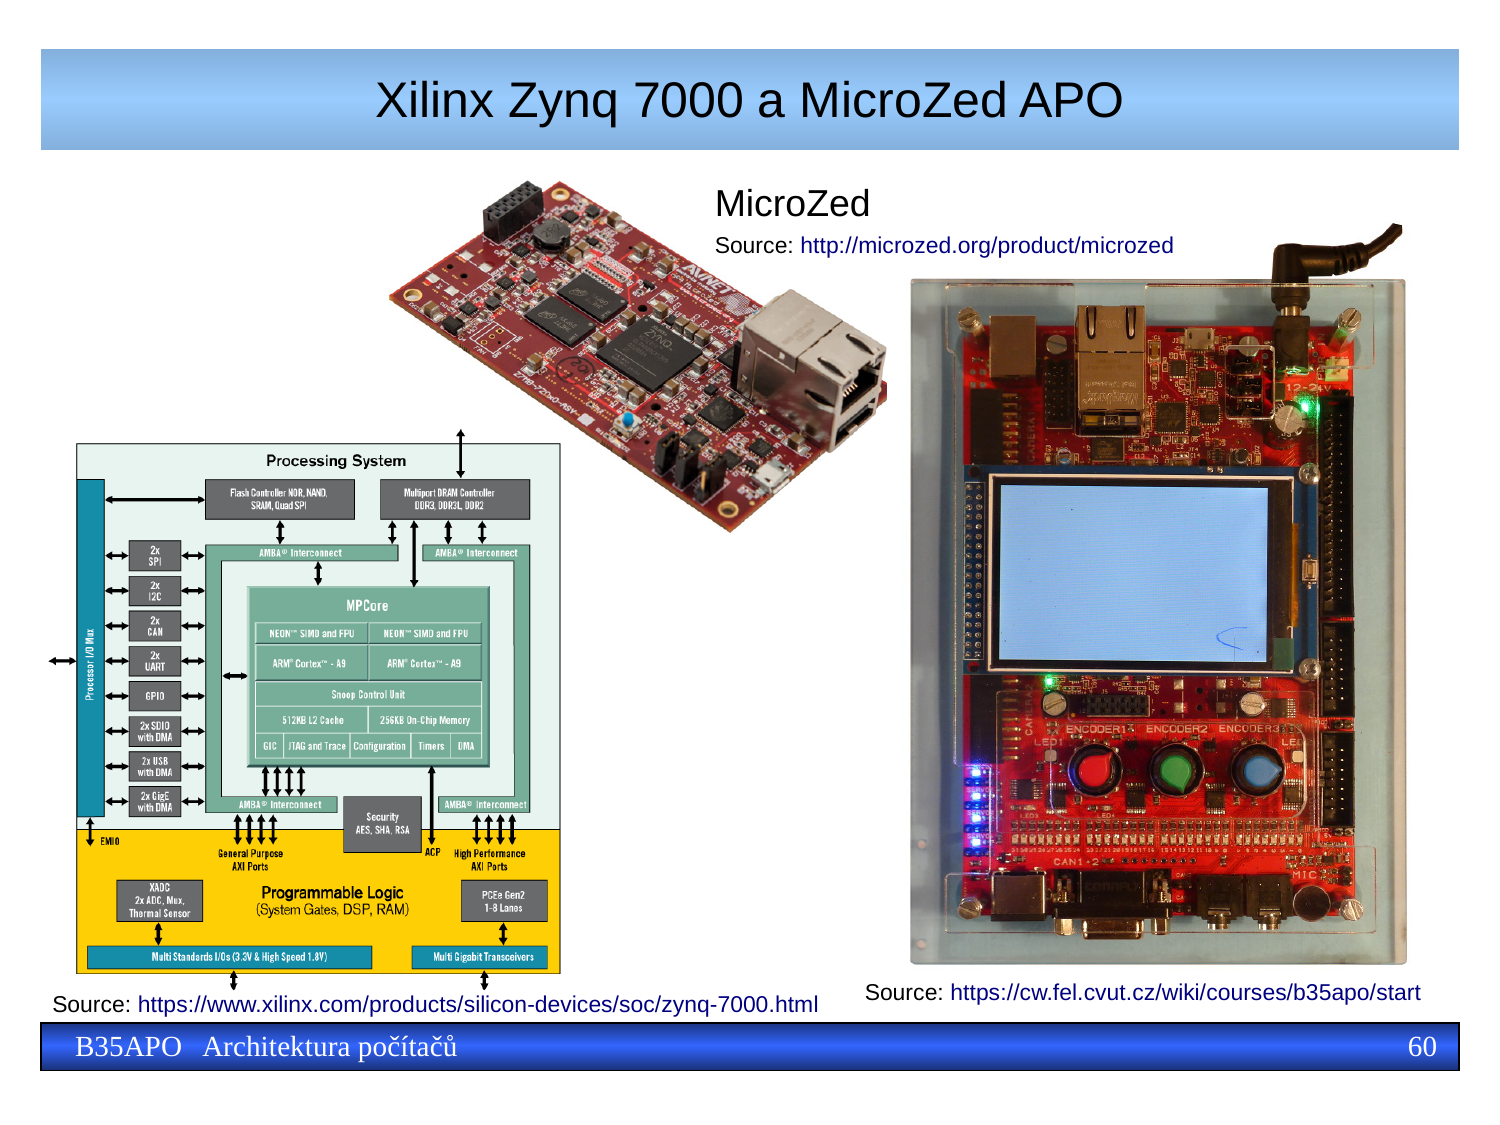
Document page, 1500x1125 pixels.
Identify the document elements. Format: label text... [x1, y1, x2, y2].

text_box MicroZed [699, 174, 901, 224]
text_box Source: https://cw.fel.cvut.cz/wiki/courses/b35apo/start [849, 972, 1450, 1039]
picture [37, 162, 1426, 984]
text_box Source: http://microzed.org/product/microzed [699, 224, 1225, 266]
text_box Source: https://www.xilinx.com/products/silicon-devices/soc/zynq-7000.html [37, 984, 849, 1025]
title Xilinx Zynq 7000 a MicroZed APO [41, 49, 1459, 150]
